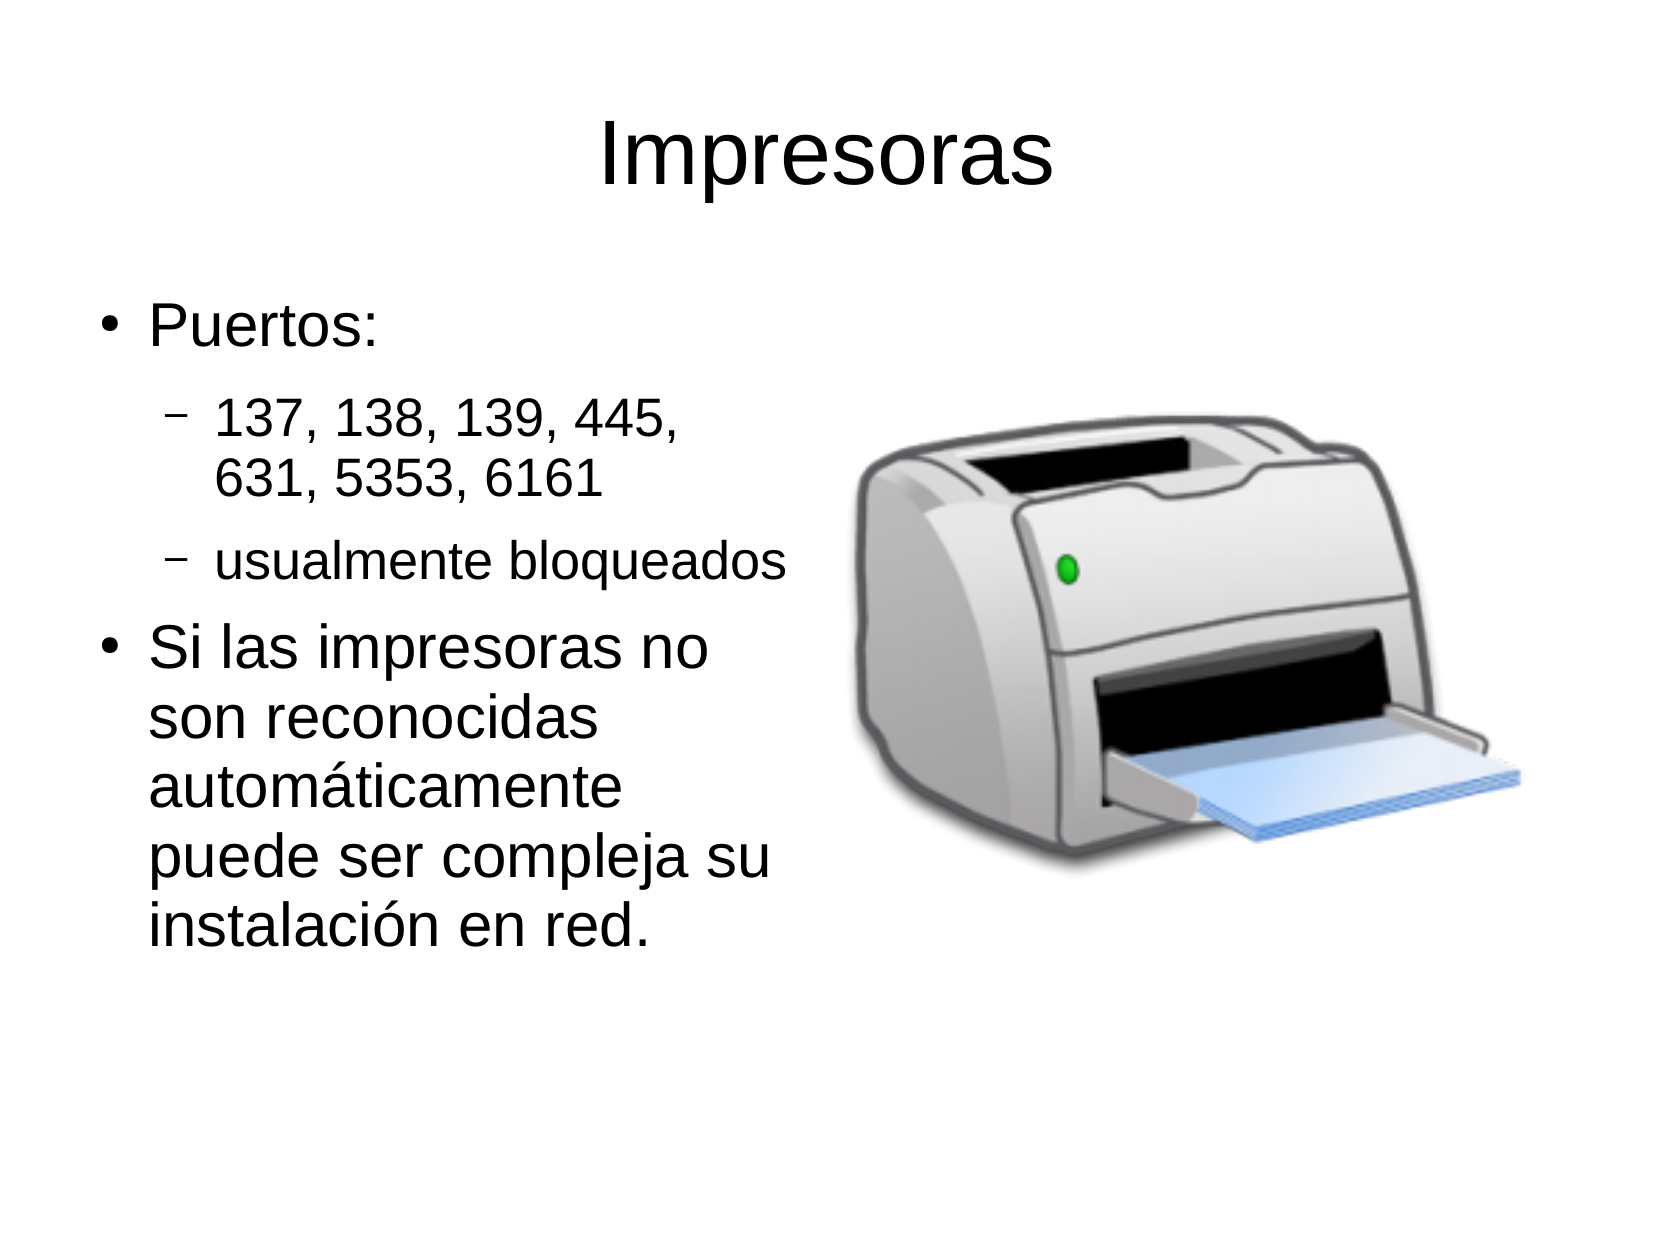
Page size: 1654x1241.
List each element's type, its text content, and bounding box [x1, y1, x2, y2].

title Impresoras [82, 49, 1571, 257]
picture [828, 294, 1539, 1005]
list Puertos: 137, 138, 139, 445, 631, 5353, 6161 usualmente bloqueados Si las impresoras no son reconocidas automáticamente puede ser compleja su instalación en red. [82, 290, 793, 1010]
